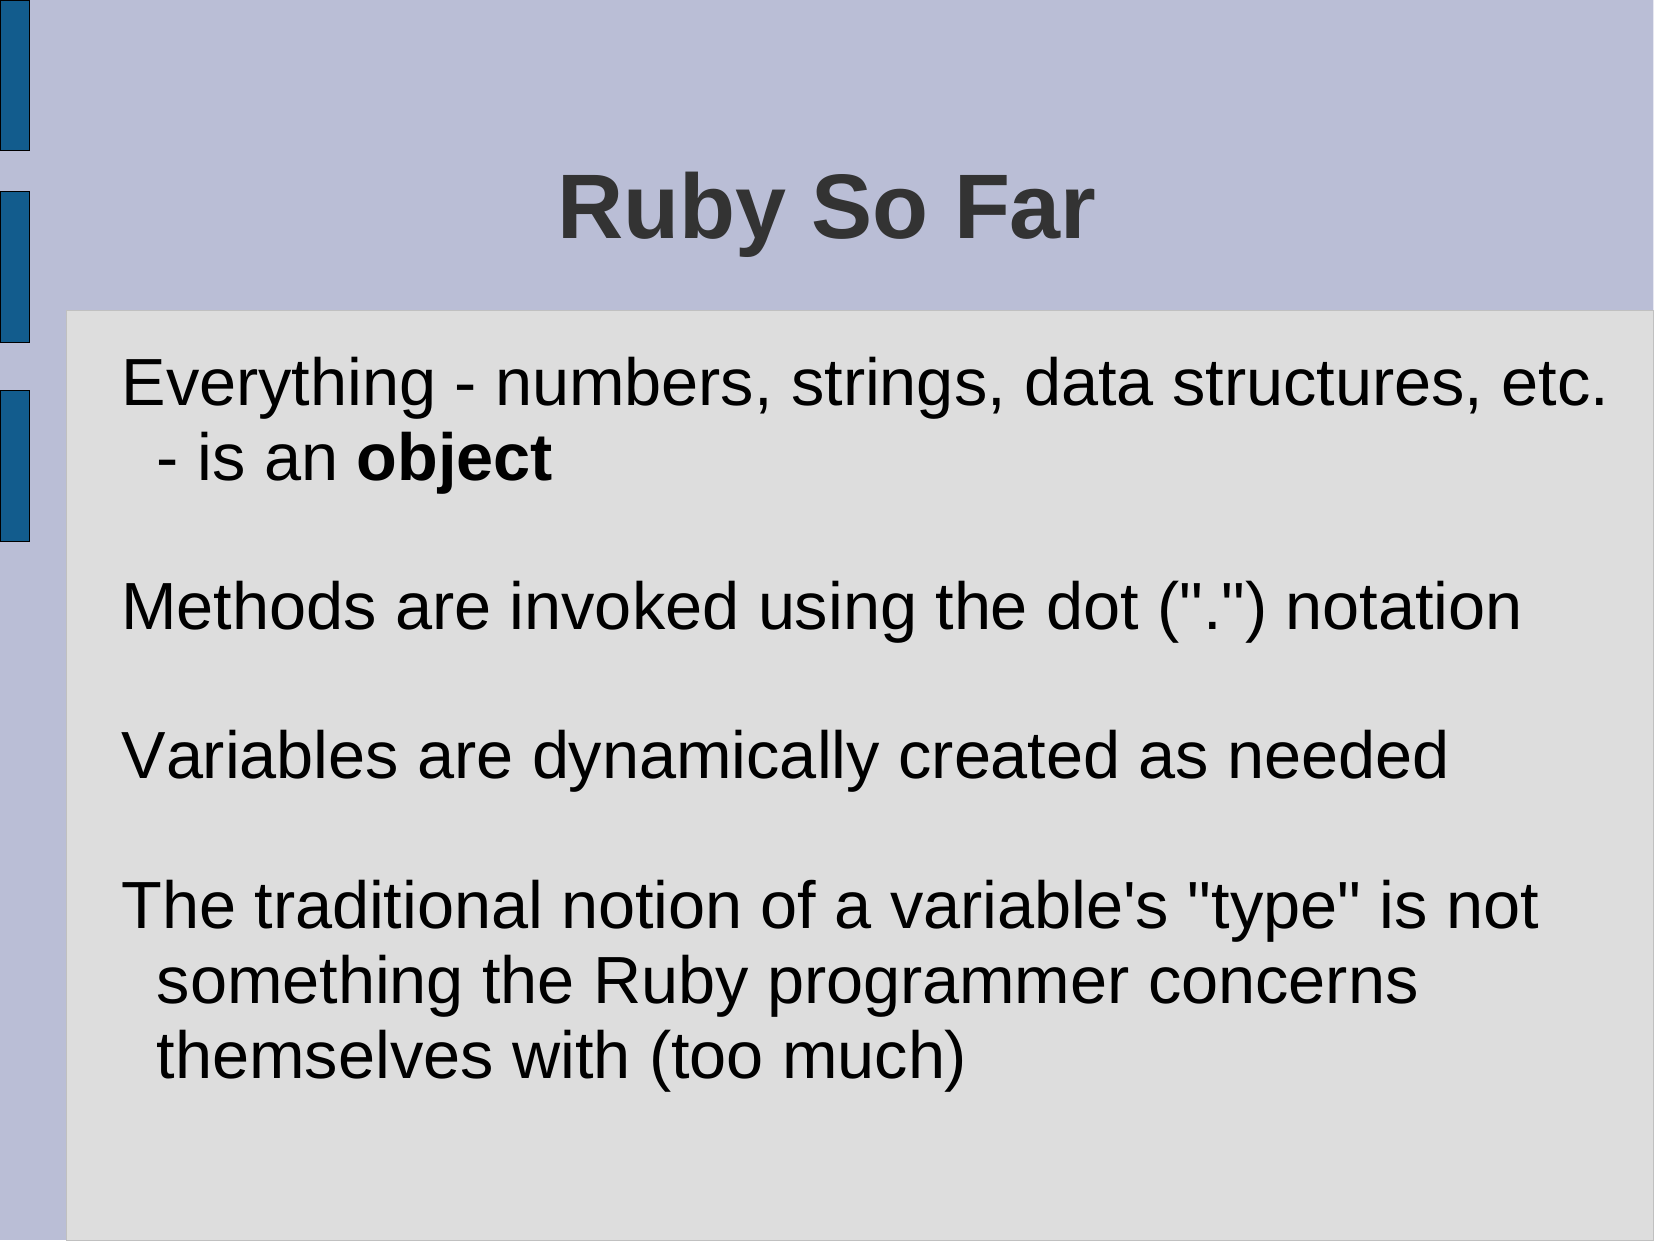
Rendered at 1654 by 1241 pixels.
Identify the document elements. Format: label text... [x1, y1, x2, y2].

list Everything - numbers, strings, data structures, etc. - is an object Methods are invoked using the dot (".") notation Variables are dynamically created as needed The traditional notion of a variable's "type" is not something the Ruby programmer concerns themselves with (too much) [121, 344, 1619, 1182]
title Ruby So Far [121, 102, 1534, 311]
